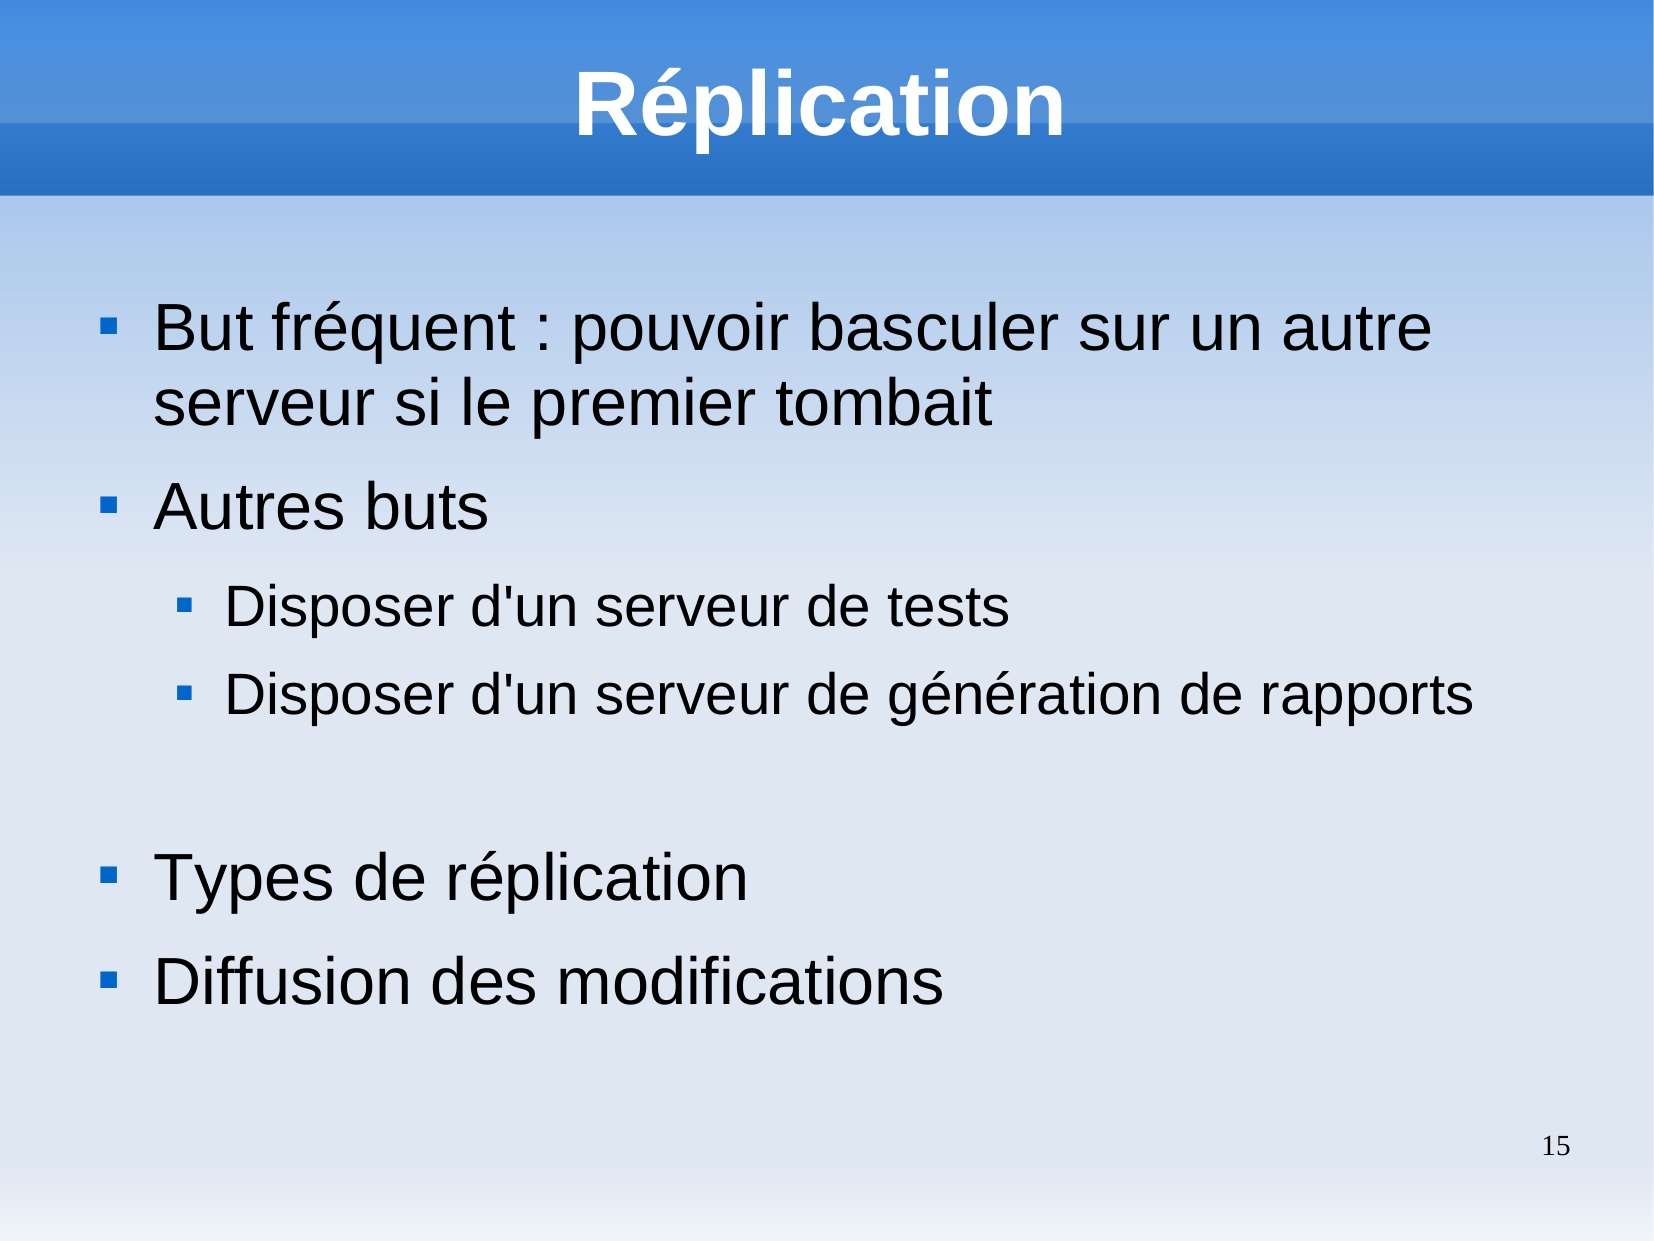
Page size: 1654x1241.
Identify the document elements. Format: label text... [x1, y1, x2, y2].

list But fréquent : pouvoir basculer sur un autre serveur si le premier tombait Autres buts Disposer d'un serveur de tests Disposer d'un serveur de génération de rapports Types de réplication Diffusion des modifications [82, 290, 1571, 1109]
picture [0, 0, 1654, 1241]
title Réplication [76, 0, 1565, 208]
